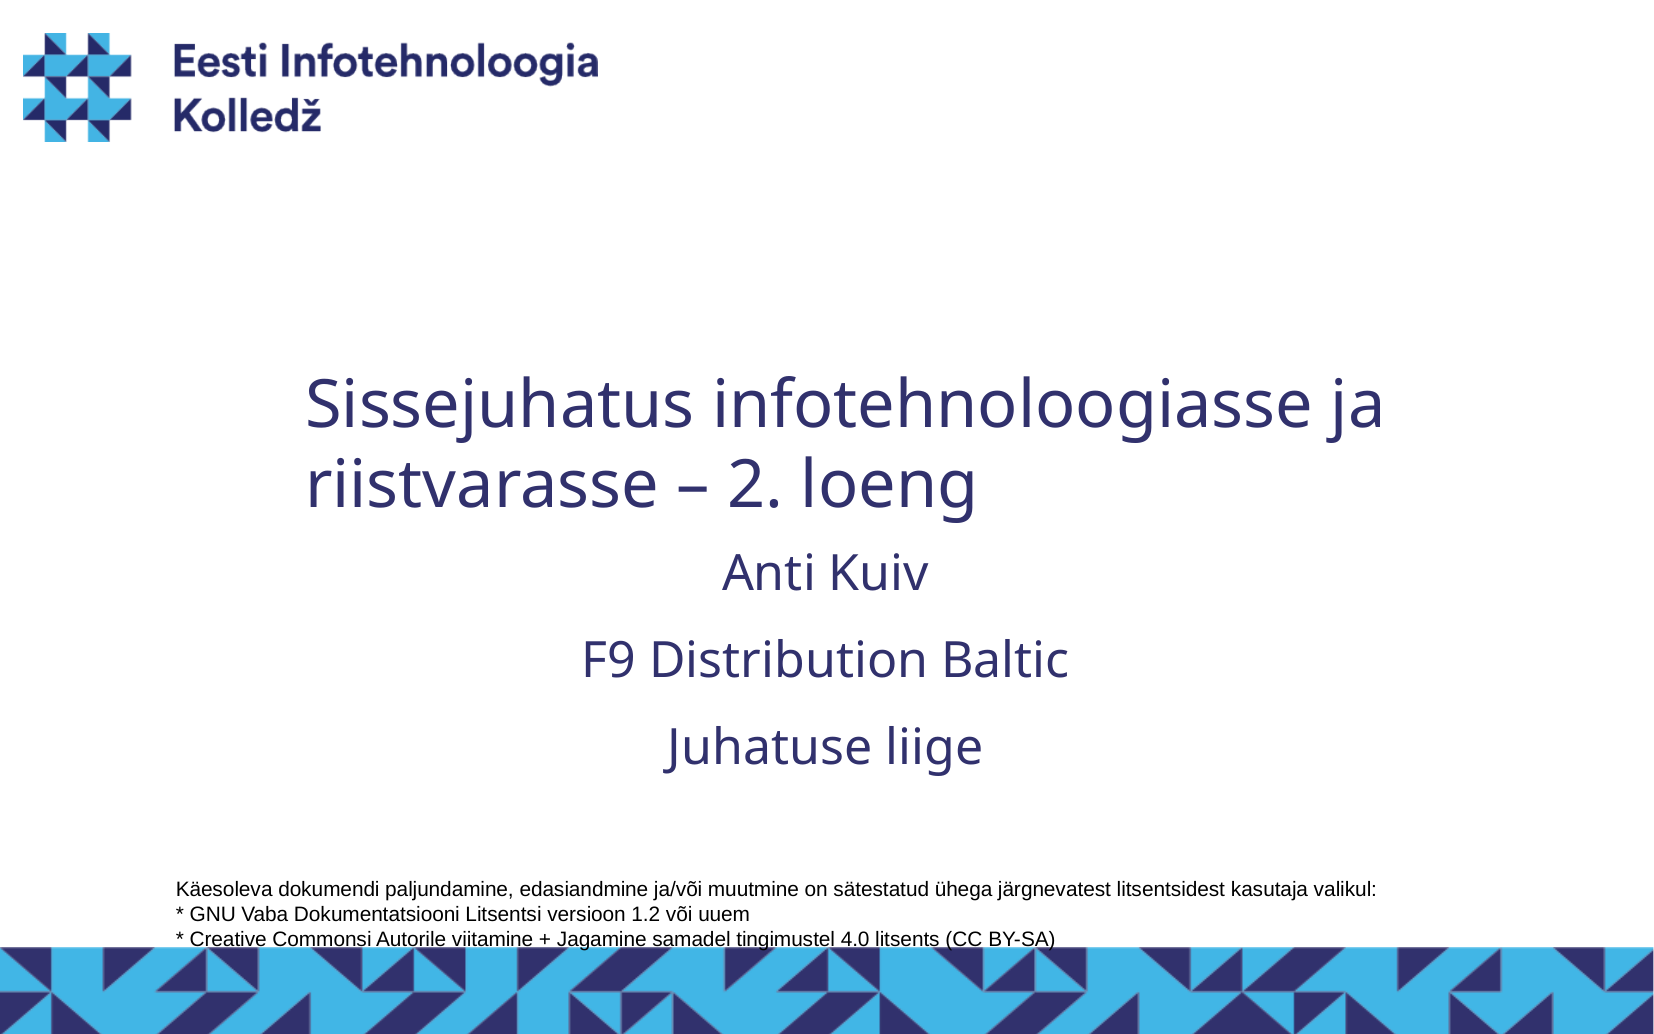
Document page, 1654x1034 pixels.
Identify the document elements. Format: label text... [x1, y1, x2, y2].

picture [23, 33, 598, 142]
subtitle Anti Kuiv F9 Distribution Baltic Juhatuse liige [258, 591, 1394, 724]
title Sissejuhatus infotehnoloogiasse ja riistvarasse – 2. loeng [305, 346, 1441, 535]
text_box Käesoleva dokumendi paljundamine, edasiandmine ja/või muutmine on sätestatud ühega järgnevatest litsentsidest kasutaja valikul: * GNU Vaba Dokumentatsiooni Litsentsi versioon 1.2 või uuem * Creative Commonsi Autorile viitamine + Jagamine samadel tingimustel 4.0 litsents (CC BY-SA) [161, 868, 1392, 958]
